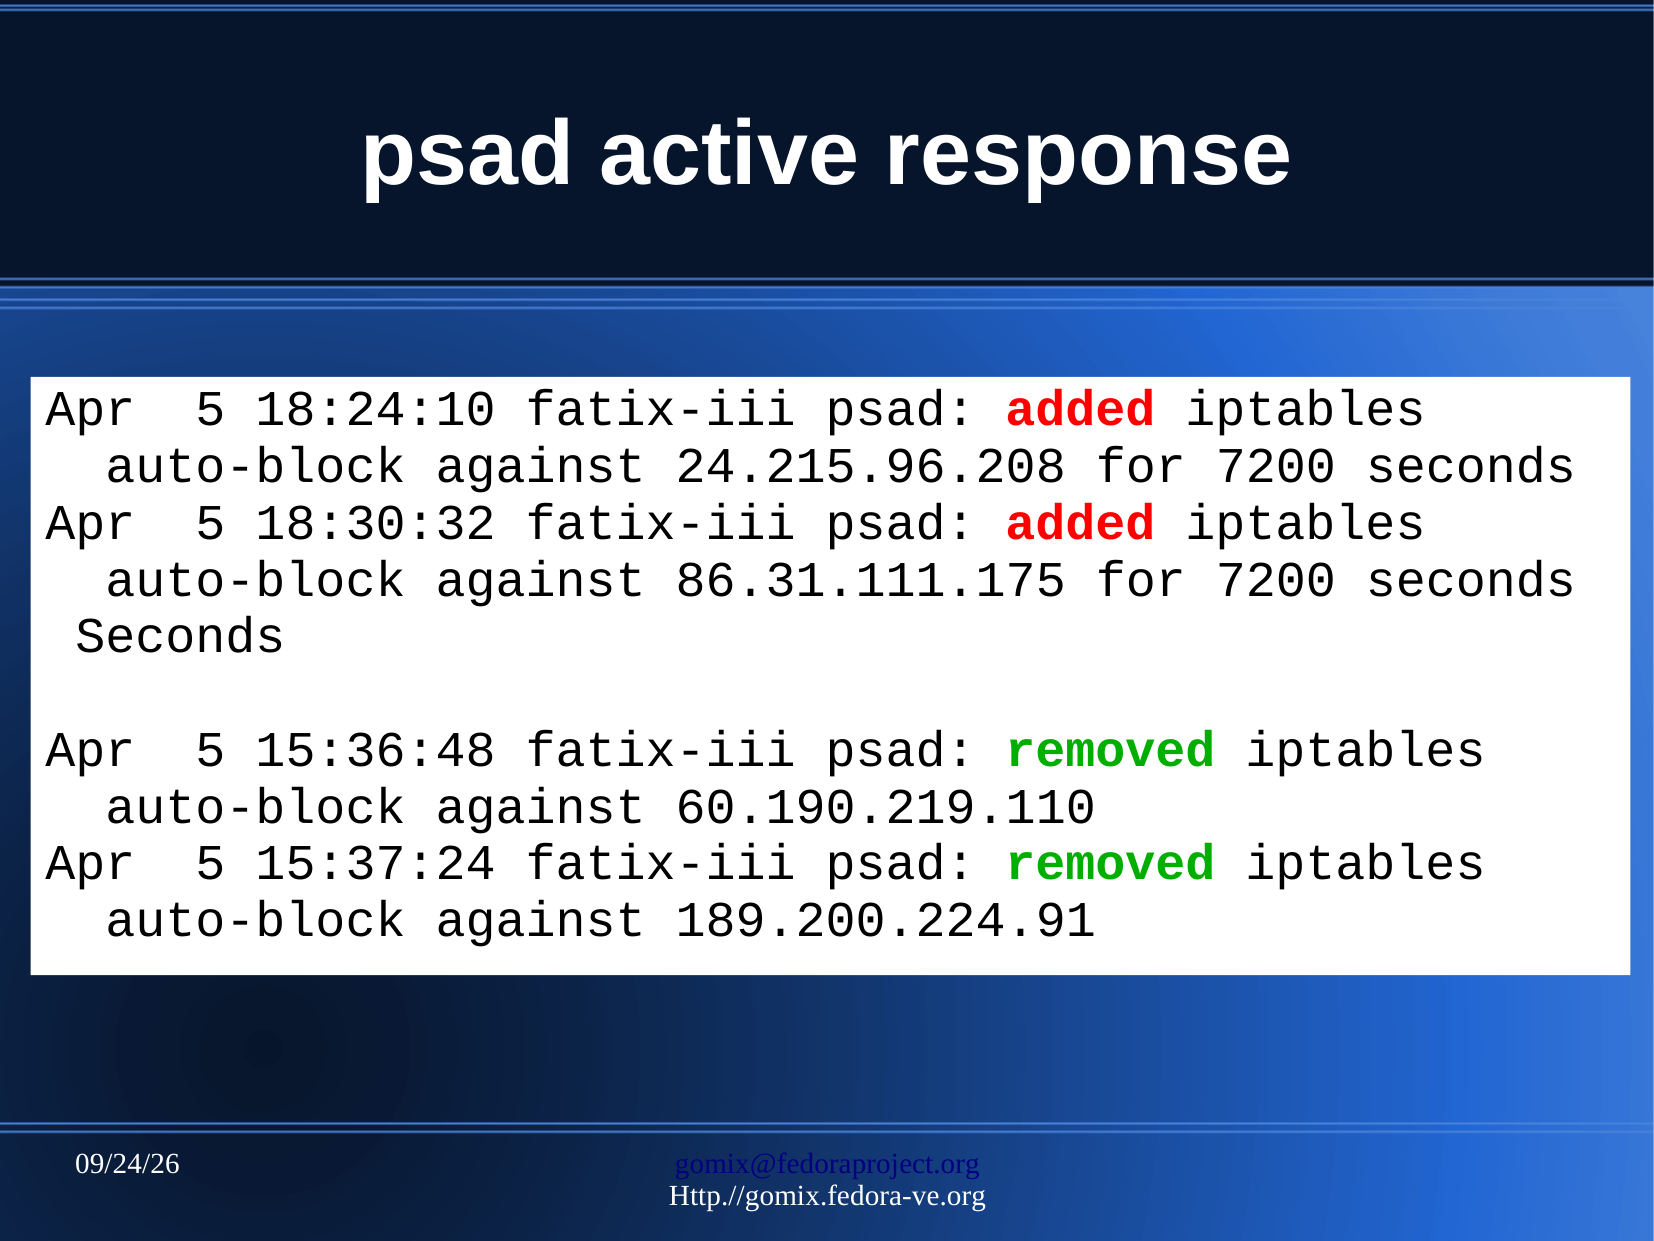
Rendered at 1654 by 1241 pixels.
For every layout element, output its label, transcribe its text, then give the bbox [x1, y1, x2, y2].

title psad active response [82, 49, 1571, 257]
picture [0, 0, 1654, 1241]
text_box Apr 5 18:24:10 fatix-iii psad: added iptables auto-block against 24.215.96.208 for 7200 seconds Apr 5 18:30:32 fatix-iii psad: added iptables auto-block against 86.31.111.175 for 7200 seconds Seconds Apr 5 15:36:48 fatix-iii psad: removed iptables auto-block against 60.190.219.110 Apr 5 15:37:24 fatix-iii psad: removed iptables auto-block against 189.200.224.91 [30, 376, 1631, 976]
